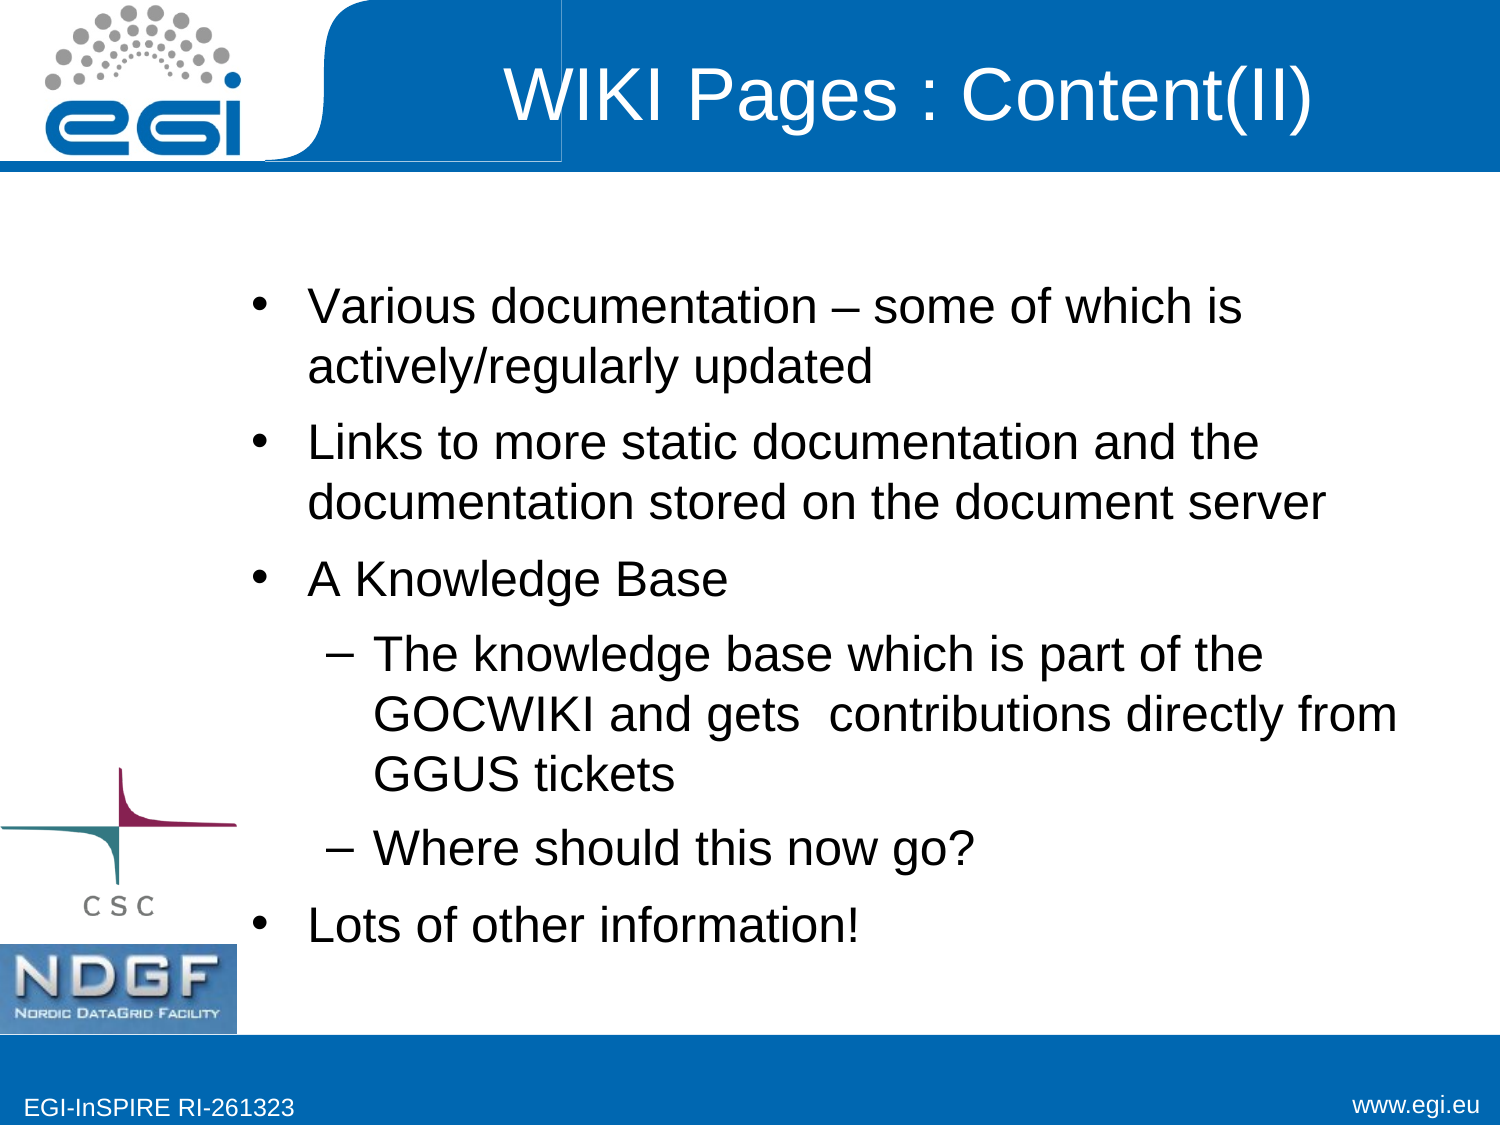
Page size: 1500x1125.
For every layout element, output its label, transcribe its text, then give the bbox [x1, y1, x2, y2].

picture [0, 767, 236, 916]
list Various documentation – some of which is actively/regularly updated Links to more static documentation and the documentation stored on the document server A Knowledge Base The knowledge base which is part of the GOCWIKI and gets contributions directly from GGUS tickets Where should this now go? Lots of other information! [236, 265, 1418, 1009]
picture [0, 0, 265, 161]
picture [0, 944, 237, 1034]
title WIKI Pages : Content(II) [348, 0, 1471, 208]
